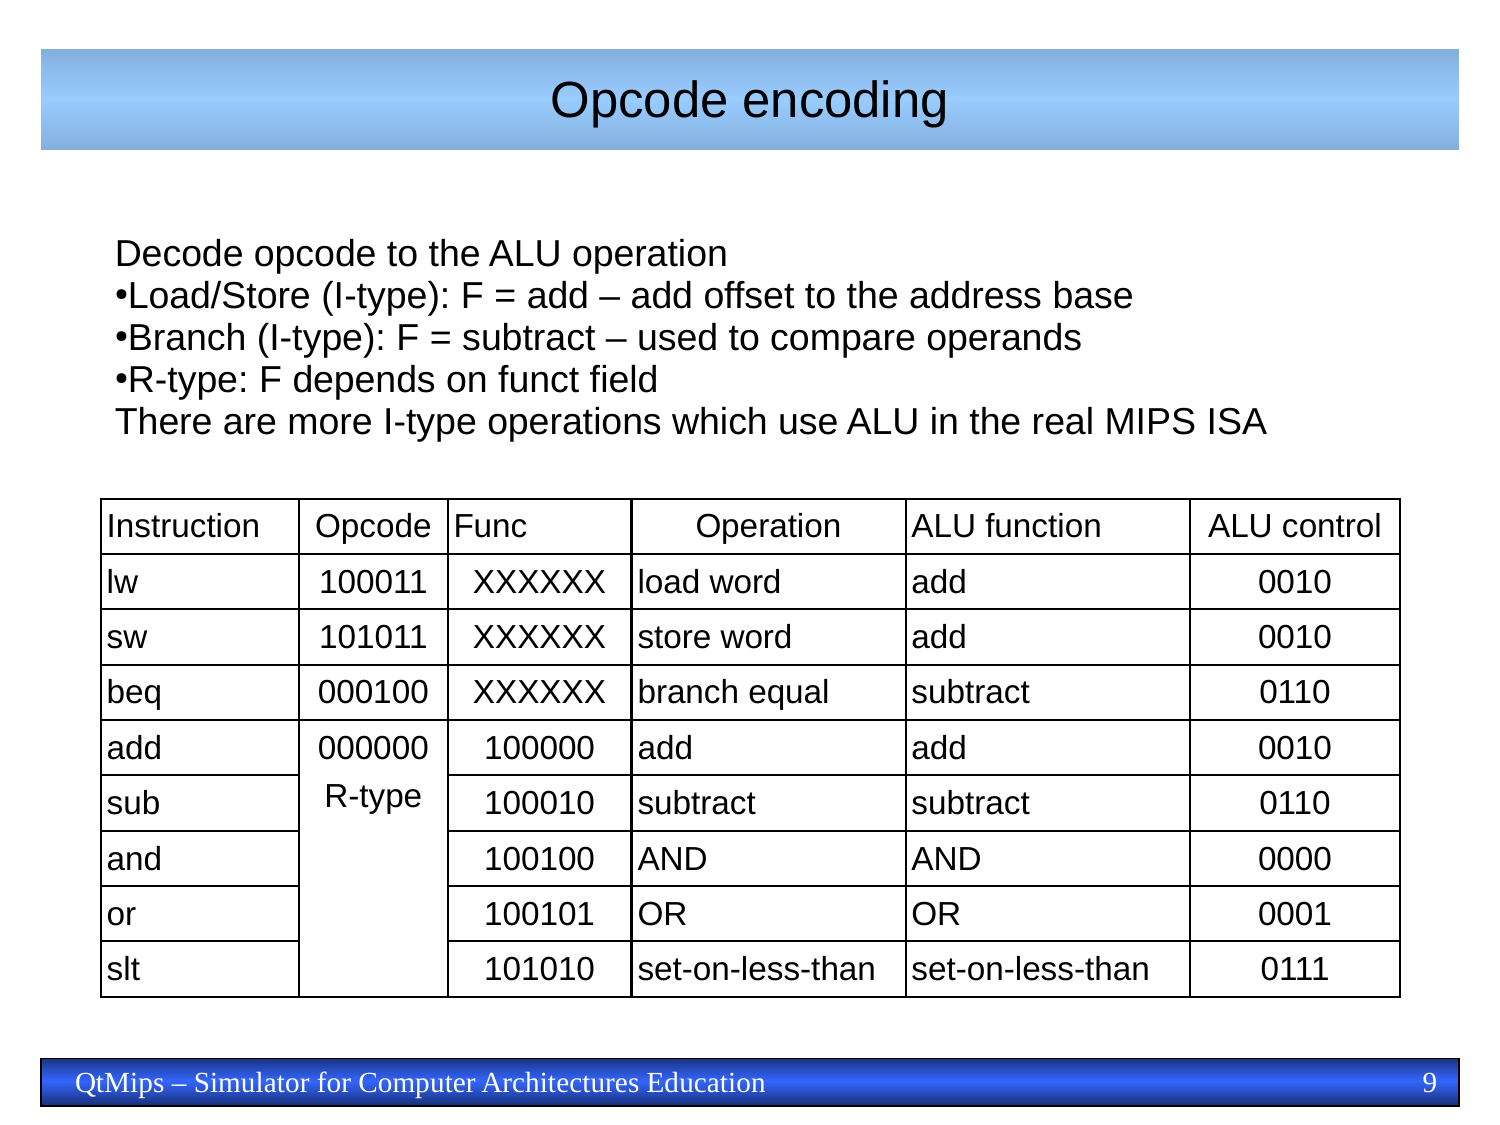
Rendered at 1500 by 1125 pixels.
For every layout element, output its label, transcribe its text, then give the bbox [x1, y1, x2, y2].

table_cell 100101 [449, 887, 630, 940]
text_box Decode opcode to the ALU operation Load/Store (I-type): F = add – add offset to the address base Branch (I-type): F = subtract – used to compare operands R-type: F depends on funct field There are more I-type operations which use ALU in the real MIPS ISA [99, 225, 1400, 451]
table_cell 100100 [449, 832, 630, 885]
table_cell 0010 [1191, 610, 1399, 664]
table_cell store word [633, 610, 905, 664]
table_cell 000100 [300, 666, 447, 719]
table_cell 000000 R-type [300, 721, 447, 996]
table_cell 0010 [1191, 555, 1399, 608]
table_cell set-on-less-than [907, 942, 1189, 996]
table_cell add [102, 721, 298, 774]
table_cell set-on-less-than [633, 942, 905, 996]
table_cell or [102, 887, 298, 940]
table_header Instruction [102, 500, 298, 553]
table_cell 101011 [300, 610, 447, 664]
table_cell 0110 [1191, 666, 1399, 719]
table_header ALU control [1191, 500, 1399, 553]
table_cell 100010 [449, 776, 630, 830]
table_cell 0001 [1191, 887, 1399, 940]
table_cell 100011 [300, 555, 447, 608]
table_cell 0110 [1191, 776, 1399, 830]
title Opcode encoding [41, 49, 1459, 150]
table_header ALU function [907, 500, 1189, 553]
table_cell XXXXXX [449, 666, 630, 719]
table_cell branch equal [633, 666, 905, 719]
table_cell OR [633, 887, 905, 940]
table_cell AND [907, 832, 1189, 885]
table_header Func [449, 500, 630, 553]
table_cell beq [102, 666, 298, 719]
table_cell add [907, 555, 1189, 608]
table_cell AND [633, 832, 905, 885]
table_cell subtract [633, 776, 905, 830]
table_cell subtract [907, 666, 1189, 719]
table_cell add [633, 721, 905, 774]
table_cell slt [102, 942, 298, 996]
table_cell XXXXXX [449, 555, 630, 608]
table_cell sub [102, 776, 298, 830]
table_header Operation [633, 500, 905, 553]
table_cell XXXXXX [449, 610, 630, 664]
table_cell and [102, 832, 298, 885]
table_cell add [907, 610, 1189, 664]
table_cell subtract [907, 776, 1189, 830]
table_cell lw [102, 555, 298, 608]
table_cell 101010 [449, 942, 630, 996]
table_cell 0111 [1191, 942, 1399, 996]
table_cell OR [907, 887, 1189, 940]
table_cell 100000 [449, 721, 630, 774]
table_cell 0000 [1191, 832, 1399, 885]
table_cell load word [633, 555, 905, 608]
table_cell 0010 [1191, 721, 1399, 774]
table_header Opcode [300, 500, 447, 553]
table_cell add [907, 721, 1189, 774]
table_cell sw [102, 610, 298, 664]
